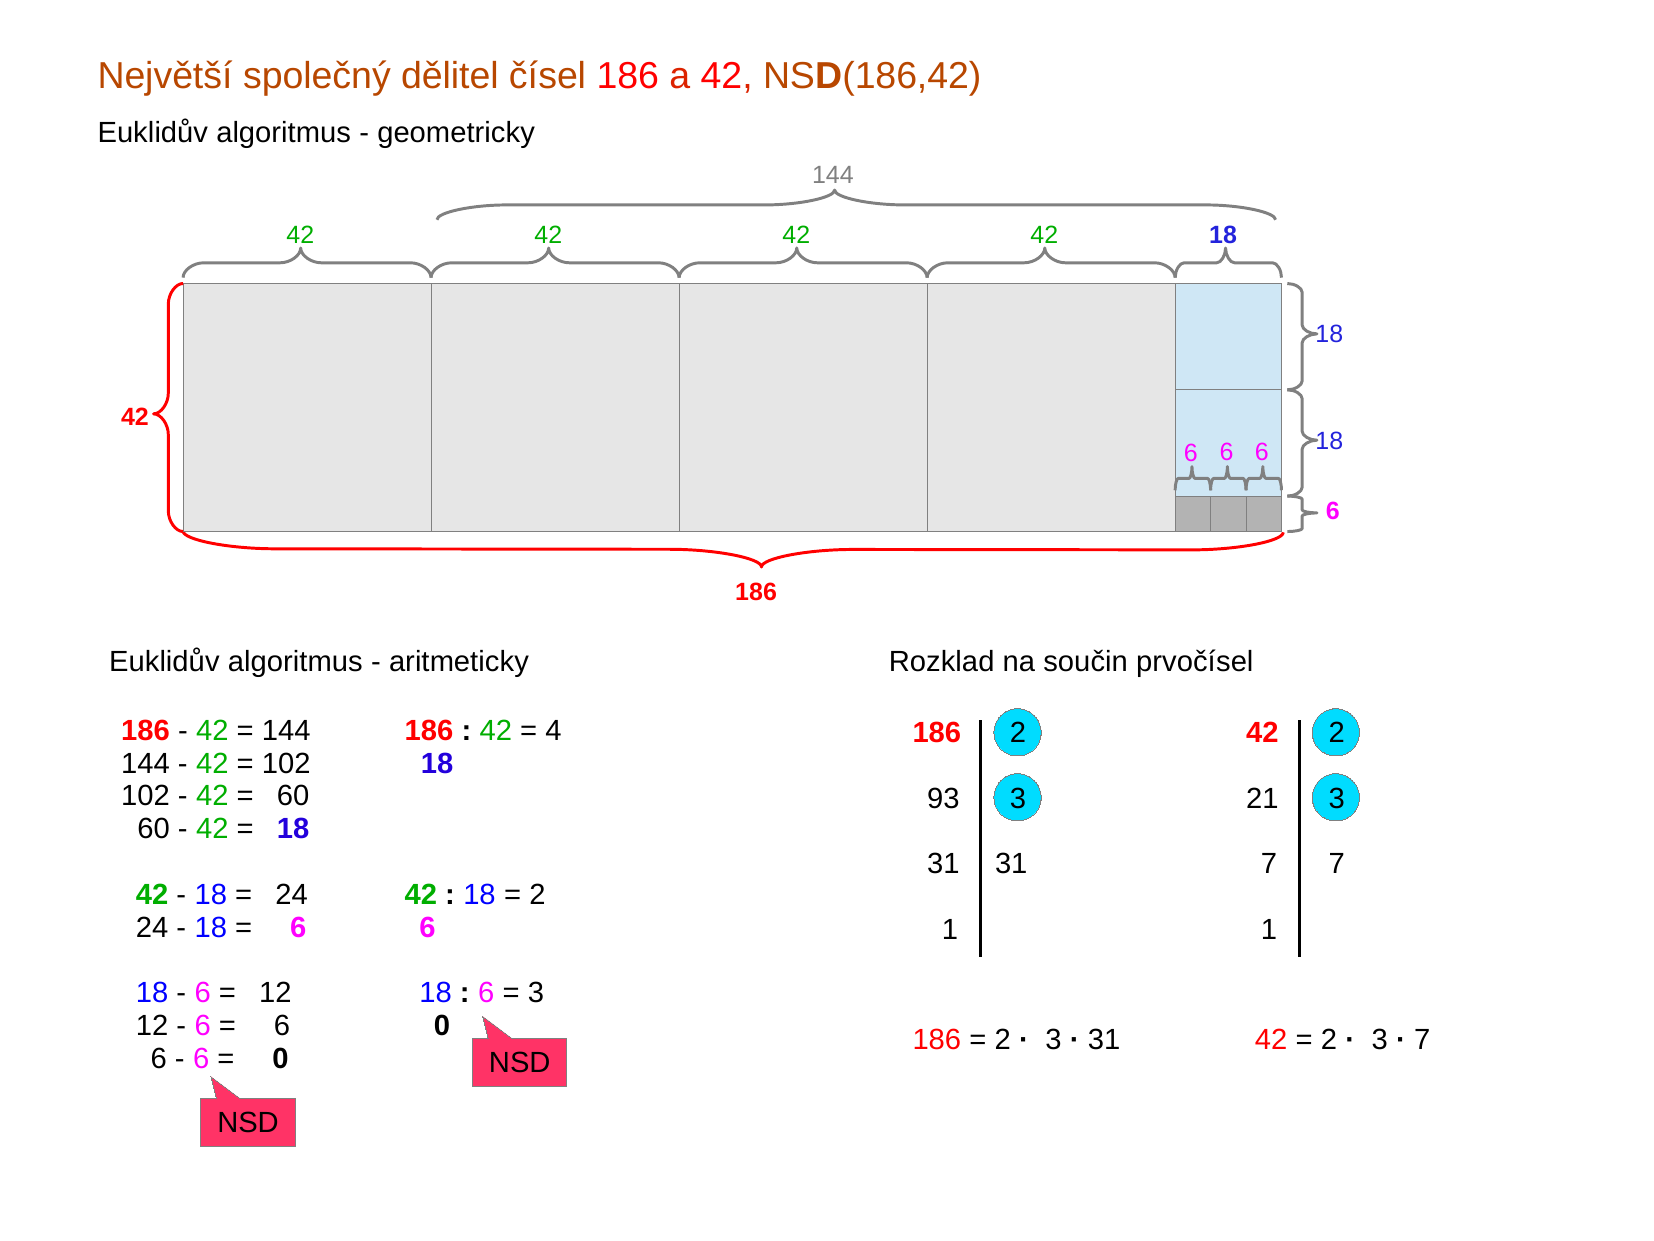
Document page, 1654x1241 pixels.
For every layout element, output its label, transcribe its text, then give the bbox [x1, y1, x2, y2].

text_box 18 [1300, 418, 1359, 462]
text_box Euklidův algoritmus - geometricky [82, 108, 1146, 166]
text_box x42 x21 xx7 xx1 [1216, 708, 1300, 988]
text_box 186 [720, 570, 793, 614]
text_box 18 [1300, 312, 1359, 356]
text_box NSD [200, 1076, 296, 1147]
text_box 186 : 42 = 4 x18 x 42 : 18 = 2 x6 x18 : 6 = 3 xx0 [389, 706, 638, 1055]
text_box 6 [1240, 430, 1284, 474]
text_box 186 = 2 · 3 · 31 [897, 1015, 1146, 1065]
text_box Rozklad na součin prvočísel [874, 637, 1394, 695]
text_box 42 [1015, 213, 1074, 257]
text_box Největší společný dělitel čísel 186 a 42, NSD(186,42) [82, 47, 1595, 142]
text_box 186 - 42 = 144 144 - 42 = 102 102 - 42 = x60 060 - 42 = x18 x42 - 18 = x24 x24 - 18 = xx6 x18 - 6 = x12 x12 - 6 = xx6 xx6 - 6 = xx0 [106, 706, 355, 1086]
text_box [183, 283, 1282, 532]
text_box [1266, 474, 1282, 478]
text_box 42 = 2 · 3 · 7 [1240, 1015, 1489, 1065]
text_box 18 [1194, 213, 1252, 258]
text_box [1231, 474, 1260, 478]
text_box 6 [1204, 430, 1240, 474]
text_box 42 [519, 213, 578, 257]
text_box 42 [106, 395, 164, 439]
text_box NSD [472, 1016, 567, 1087]
text_box 186 x93 x31 xx1 [897, 708, 980, 955]
text_box 42 [767, 213, 826, 257]
text_box 42 [271, 213, 330, 257]
text_box 144 [797, 153, 869, 197]
text_box 6 [1169, 431, 1204, 474]
text_box x2 x3 31 [980, 708, 1063, 957]
text_box [1195, 474, 1224, 478]
text_box Euklidův algoritmus - aritmeticky [94, 637, 615, 695]
text_box 6 [1311, 488, 1355, 533]
text_box x2 x3 x7 [1299, 708, 1382, 957]
